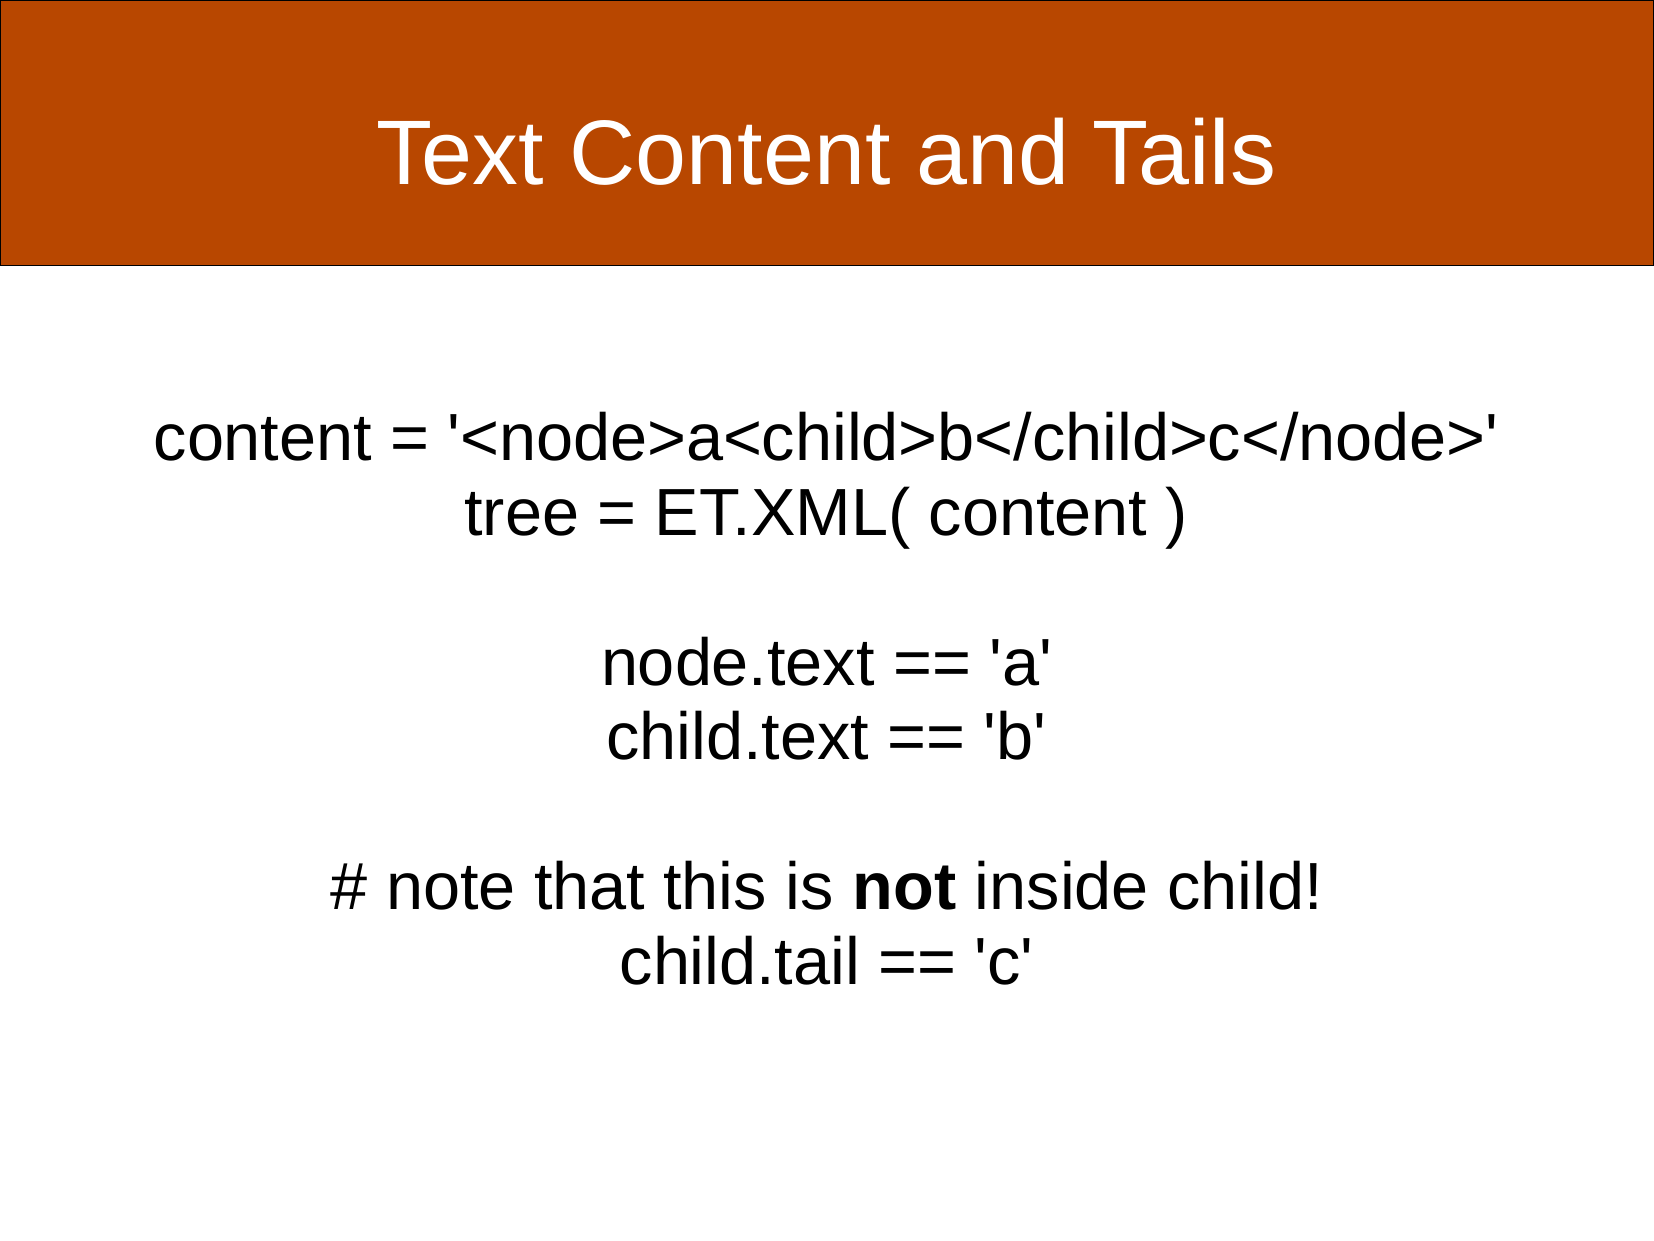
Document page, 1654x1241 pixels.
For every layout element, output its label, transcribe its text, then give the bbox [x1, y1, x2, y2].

title Text Content and Tails [82, 56, 1571, 250]
subtitle content = '<node>a<child>b</child>c</node>' tree = ET.XML( content ) node.text == 'a' child.text == 'b' # note that this is not inside child! child.tail == 'c' [82, 297, 1571, 1102]
